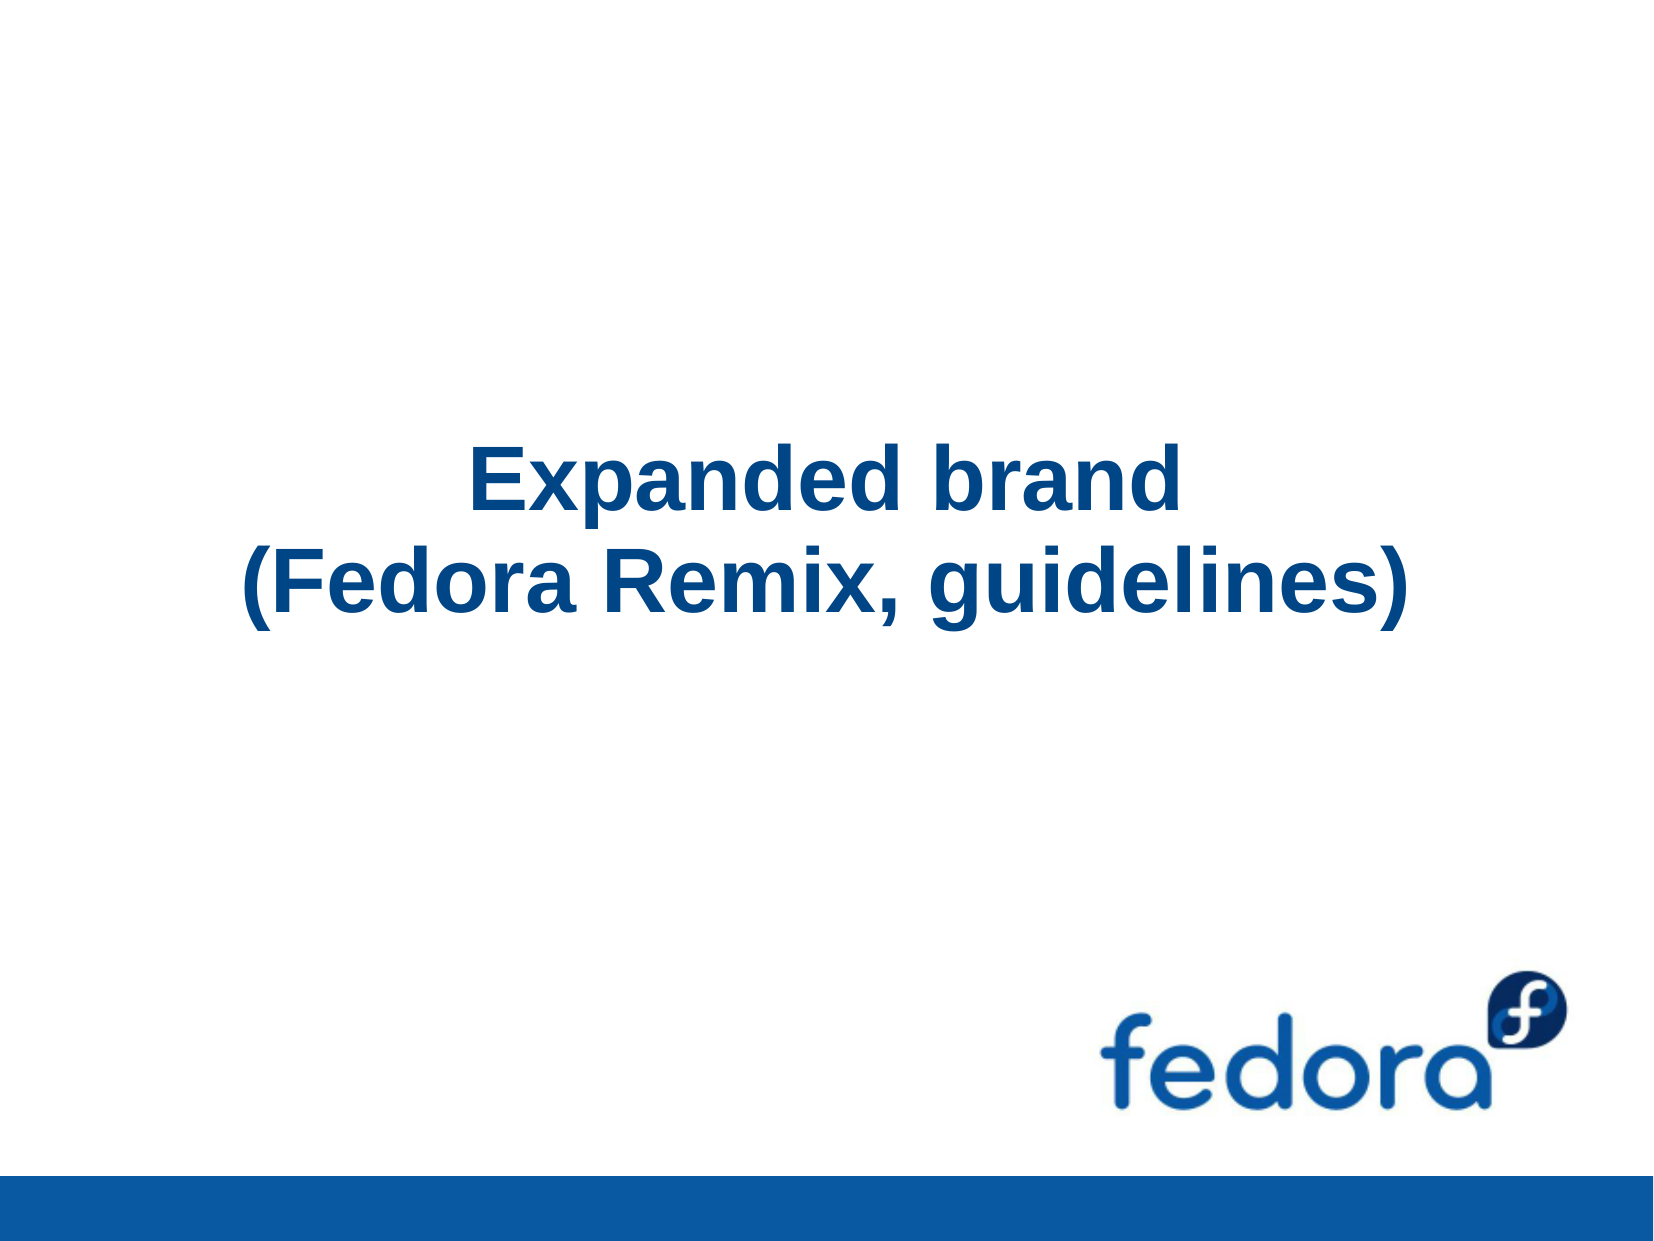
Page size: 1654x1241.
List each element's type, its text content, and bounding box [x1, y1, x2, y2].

picture [0, 1176, 1654, 1241]
picture [1087, 959, 1576, 1125]
subtitle Expanded brand (Fedora Remix, guidelines) [82, 56, 1571, 1102]
